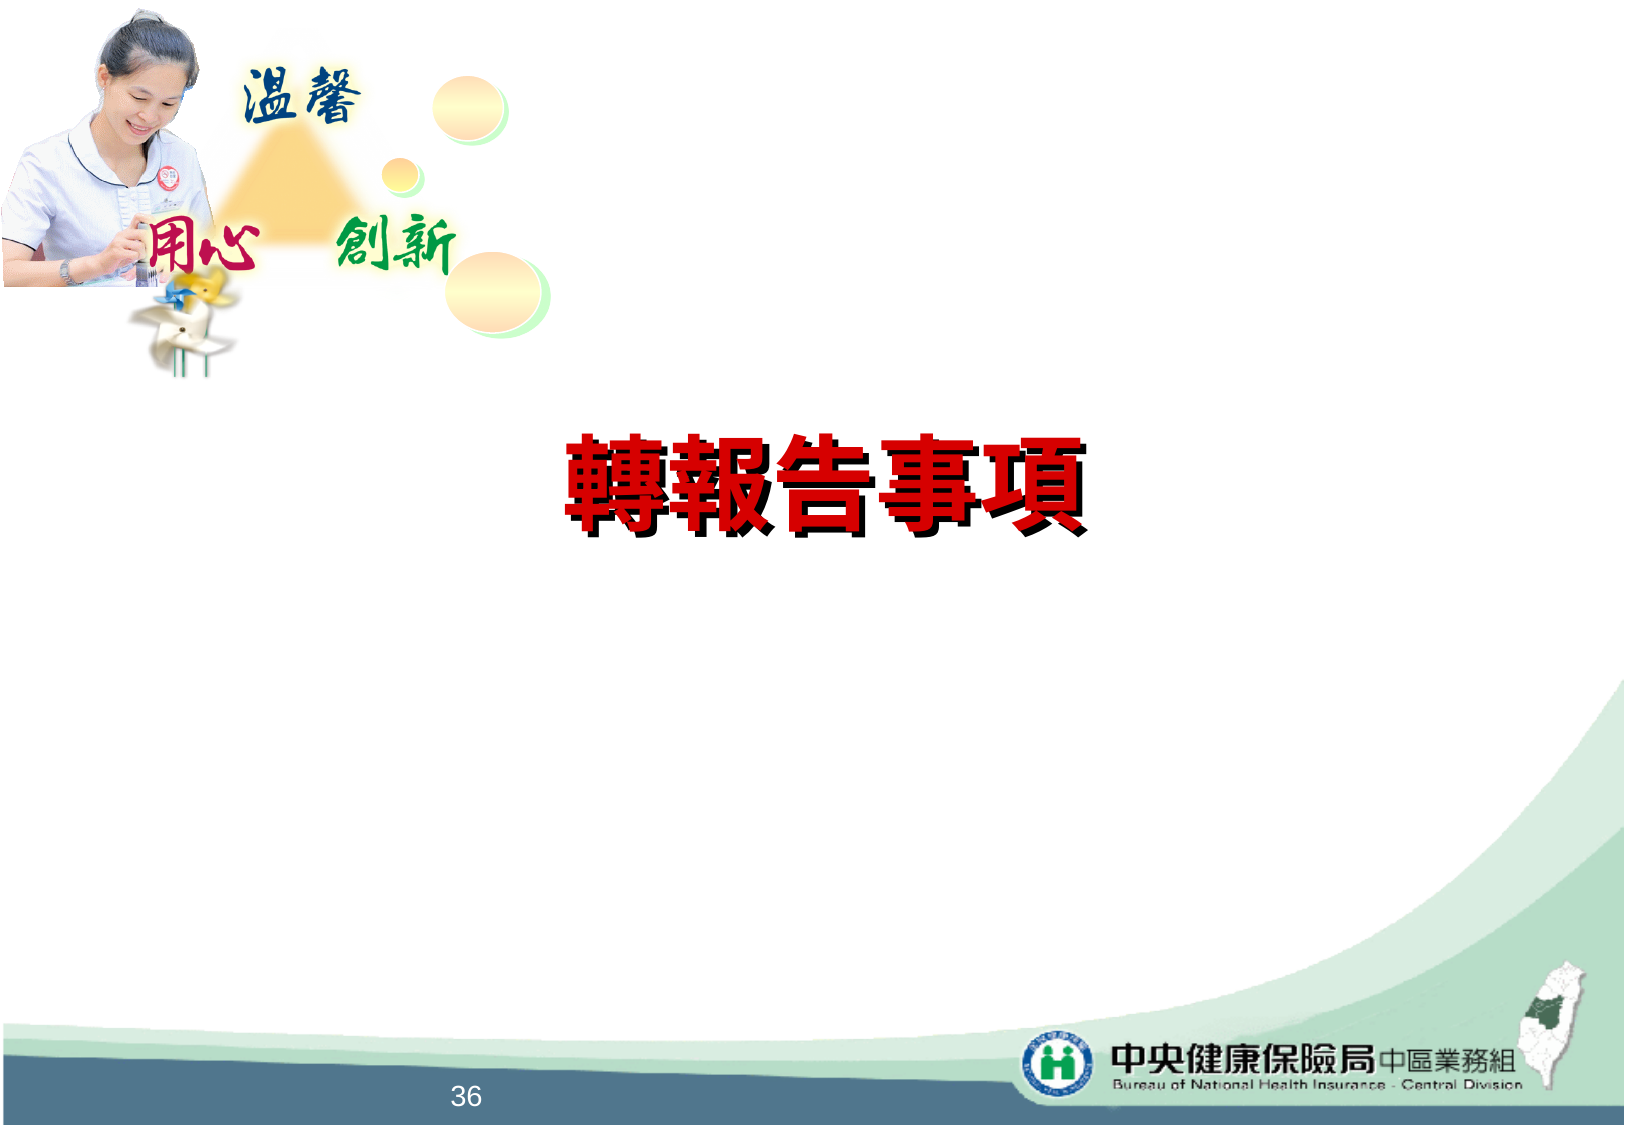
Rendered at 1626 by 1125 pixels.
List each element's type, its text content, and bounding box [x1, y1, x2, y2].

title 轉報告事項 [132, 316, 1515, 645]
text_box [435, 1065, 815, 1125]
